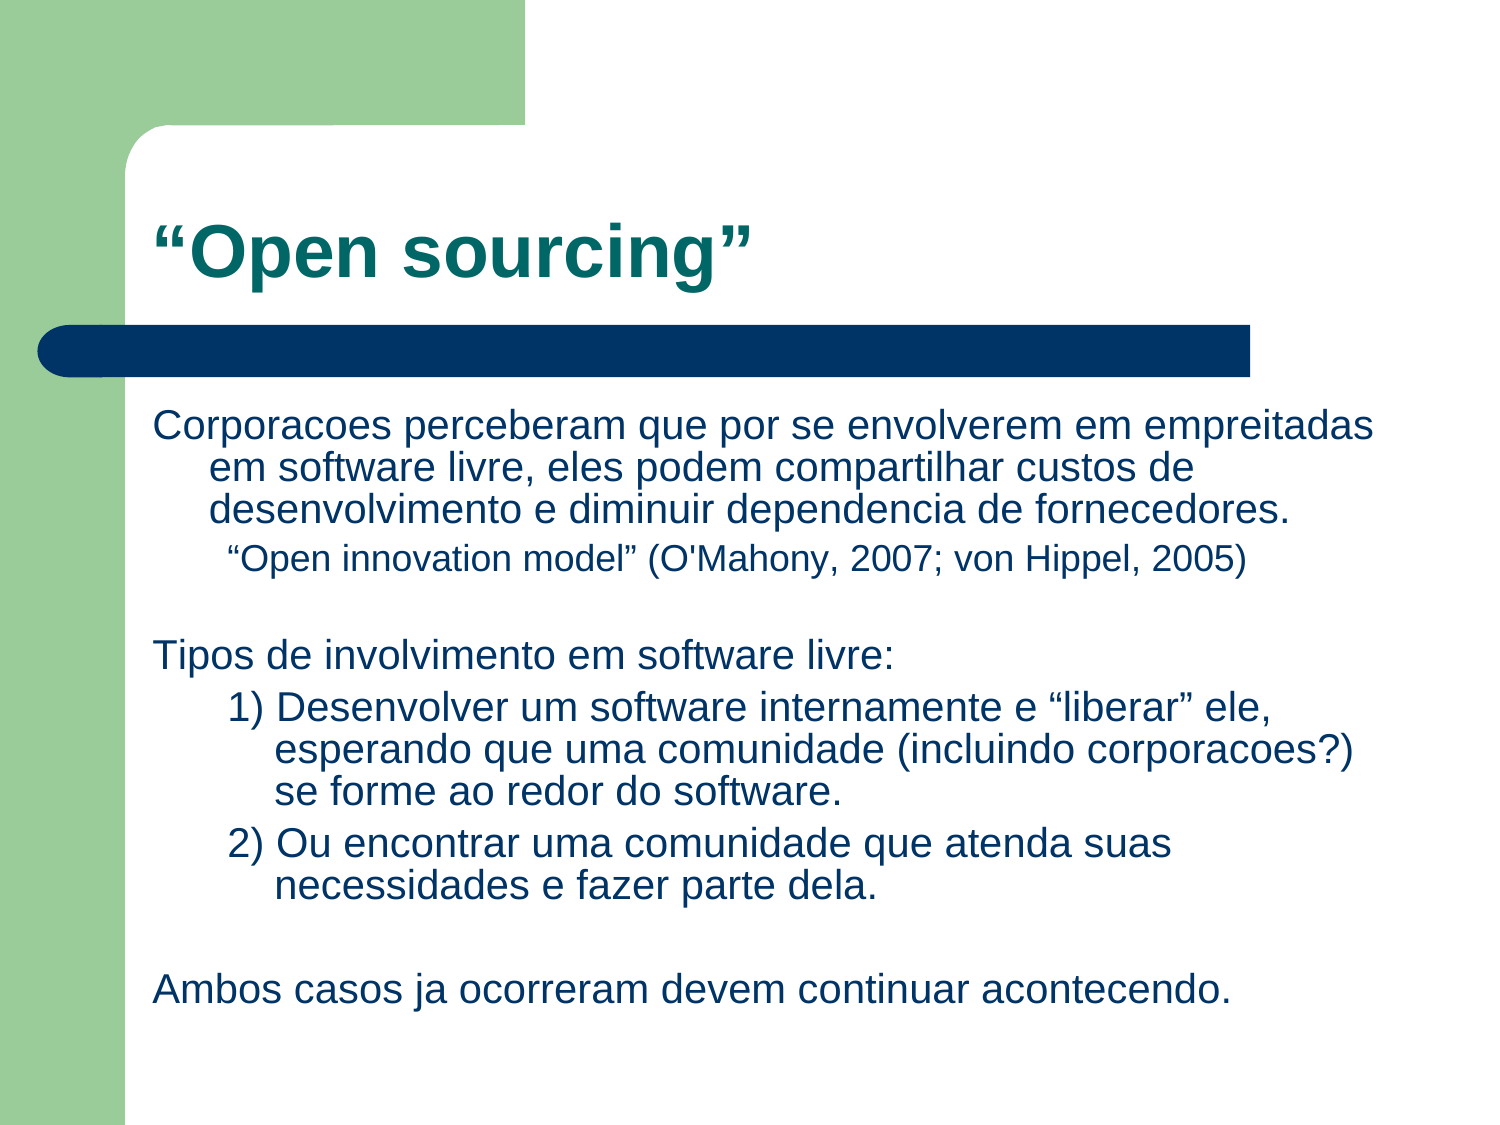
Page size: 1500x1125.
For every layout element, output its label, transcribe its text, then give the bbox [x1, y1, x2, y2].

list Corporacoes perceberam que por se envolverem em empreitadas em software livre, eles podem compartilhar custos de desenvolvimento e diminuir dependencia de fornecedores. “Open innovation model” (O'Mahony, 2007; von Hippel, 2005) Tipos de involvimento em software livre: 1) Desenvolver um software internamente e “liberar” ele, esperando que uma comunidade (incluindo corporacoes?) se forme ao redor do software. 2) Ou encontrar uma comunidade que atenda suas necessidades e fazer parte dela. Ambos casos ja ocorreram devem continuar acontecendo. [137, 341, 1400, 1088]
title “Open sourcing” [136, 136, 1414, 301]
